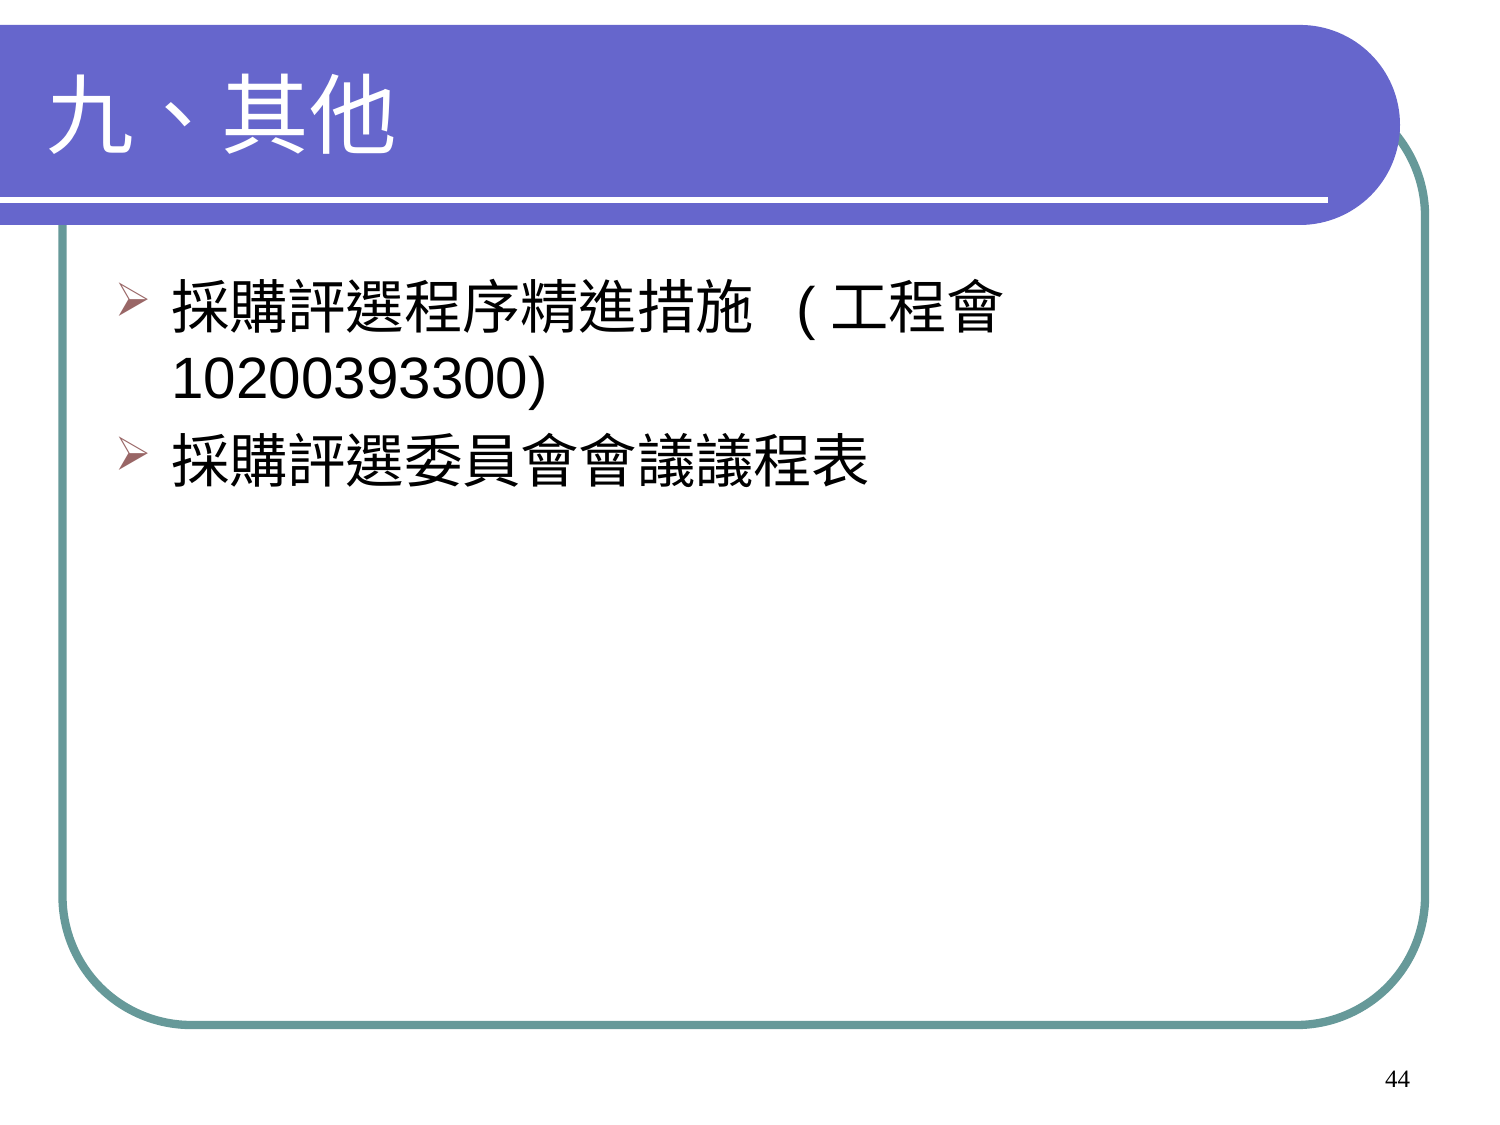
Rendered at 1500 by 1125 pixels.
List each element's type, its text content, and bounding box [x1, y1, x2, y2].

text_box <編號> [1074, 1025, 1426, 1101]
list 採購評選程序精進措施 (工程會10200393300) 採購評選委員會會議議程表 [99, 262, 1401, 988]
title 九、其他 [31, 37, 1347, 188]
